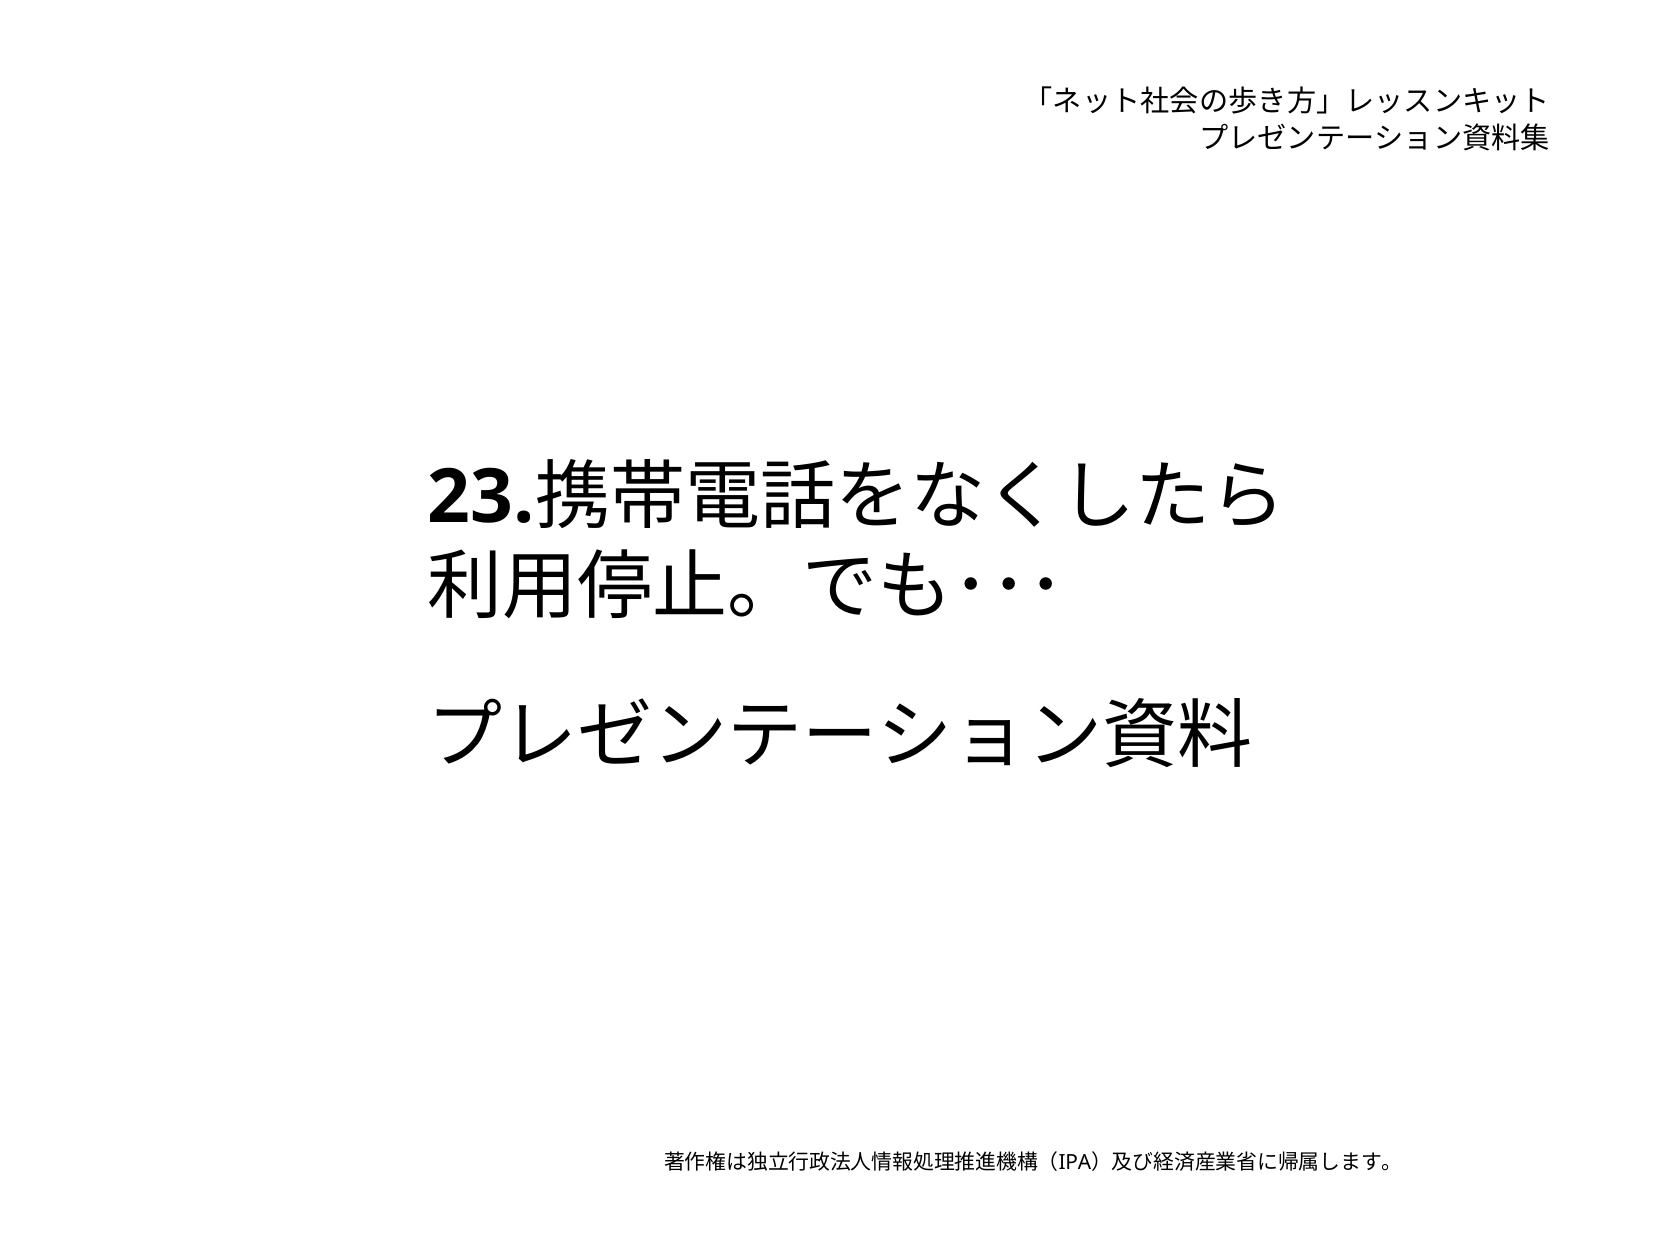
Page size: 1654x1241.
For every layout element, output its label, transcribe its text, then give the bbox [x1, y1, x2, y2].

text_box 23.携帯電話をなくしたら 利用停止。でも･･･ プレゼンテーション資料 [413, 442, 1329, 784]
text_box 著作権は独立行政法人情報処理推進機構（IPA）及び経済産業省に帰属します。 [649, 1145, 1536, 1182]
text_box 「ネット社会の歩き方」レッスンキット プレゼンテーション資料集 [1003, 74, 1566, 163]
